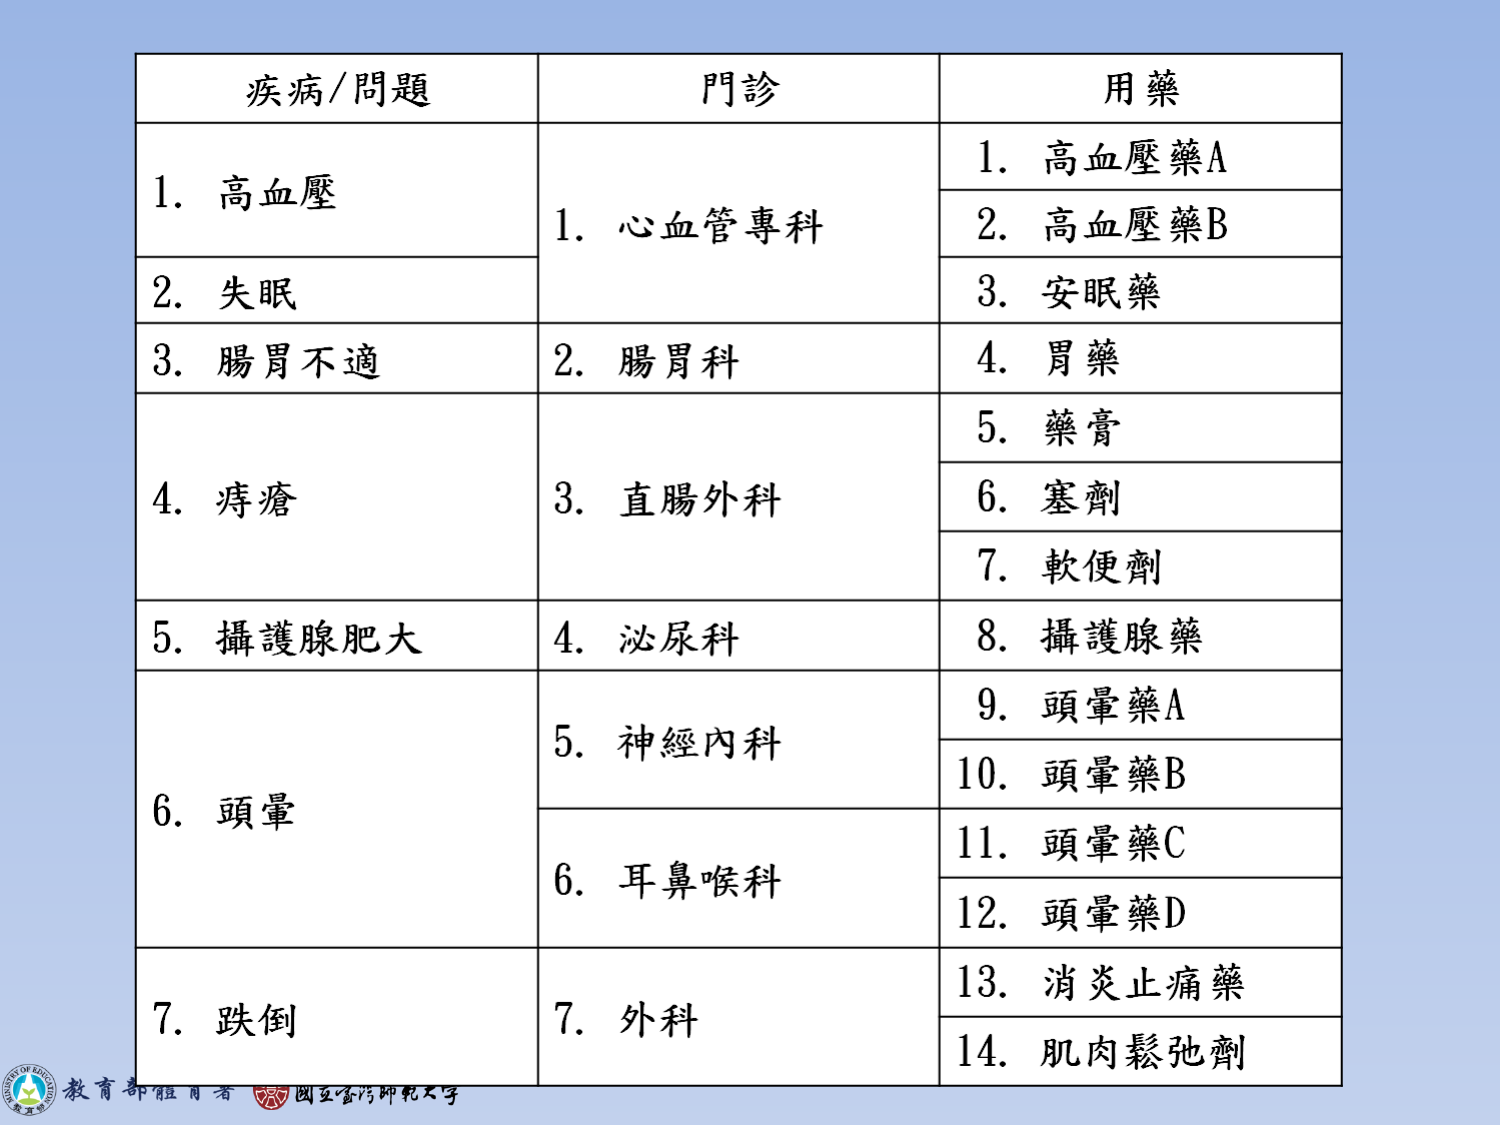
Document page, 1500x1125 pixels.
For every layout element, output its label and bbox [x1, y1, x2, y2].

text_box [1074, 1024, 1426, 1103]
picture [124, 42, 1353, 1099]
